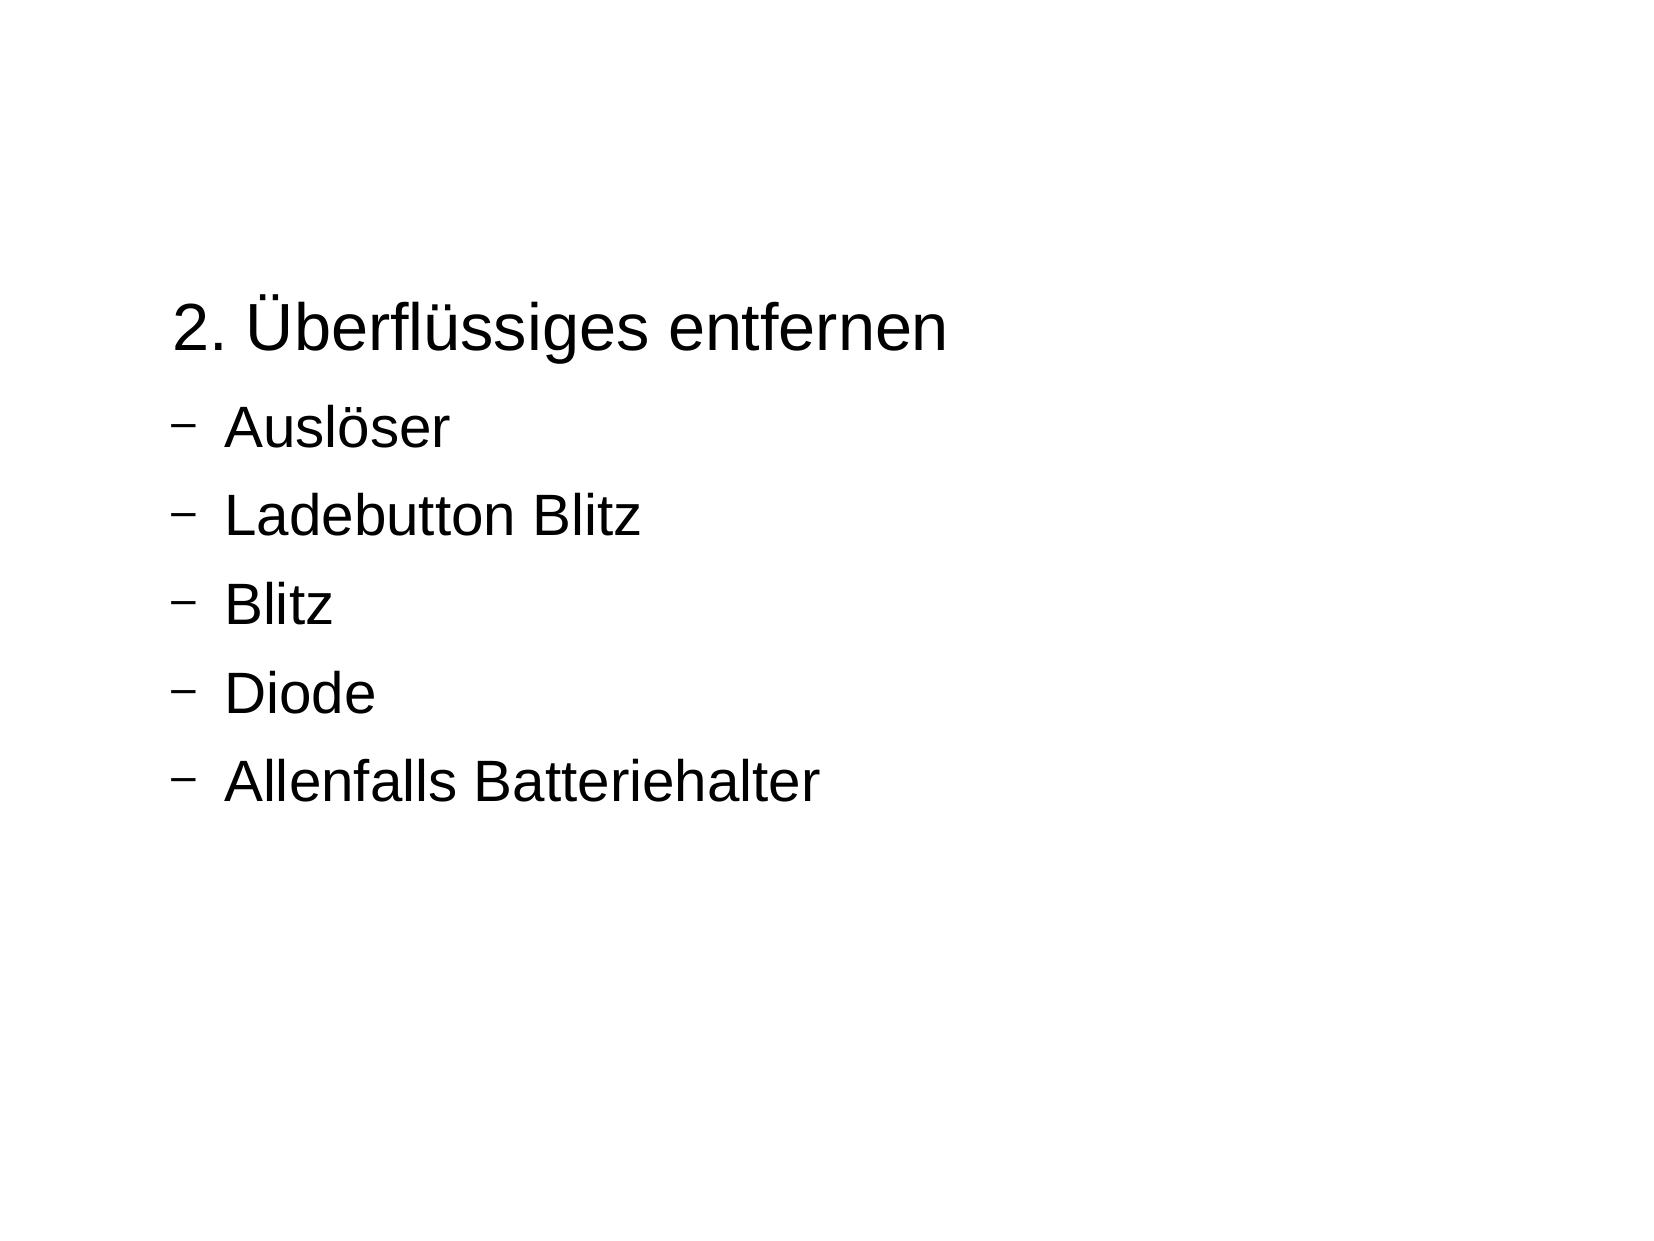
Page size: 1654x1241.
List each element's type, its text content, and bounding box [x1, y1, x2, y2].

list 2. Überflüssiges entfernen Auslöser Ladebutton Blitz Blitz Diode Allenfalls Batteriehalter [82, 290, 1571, 1010]
